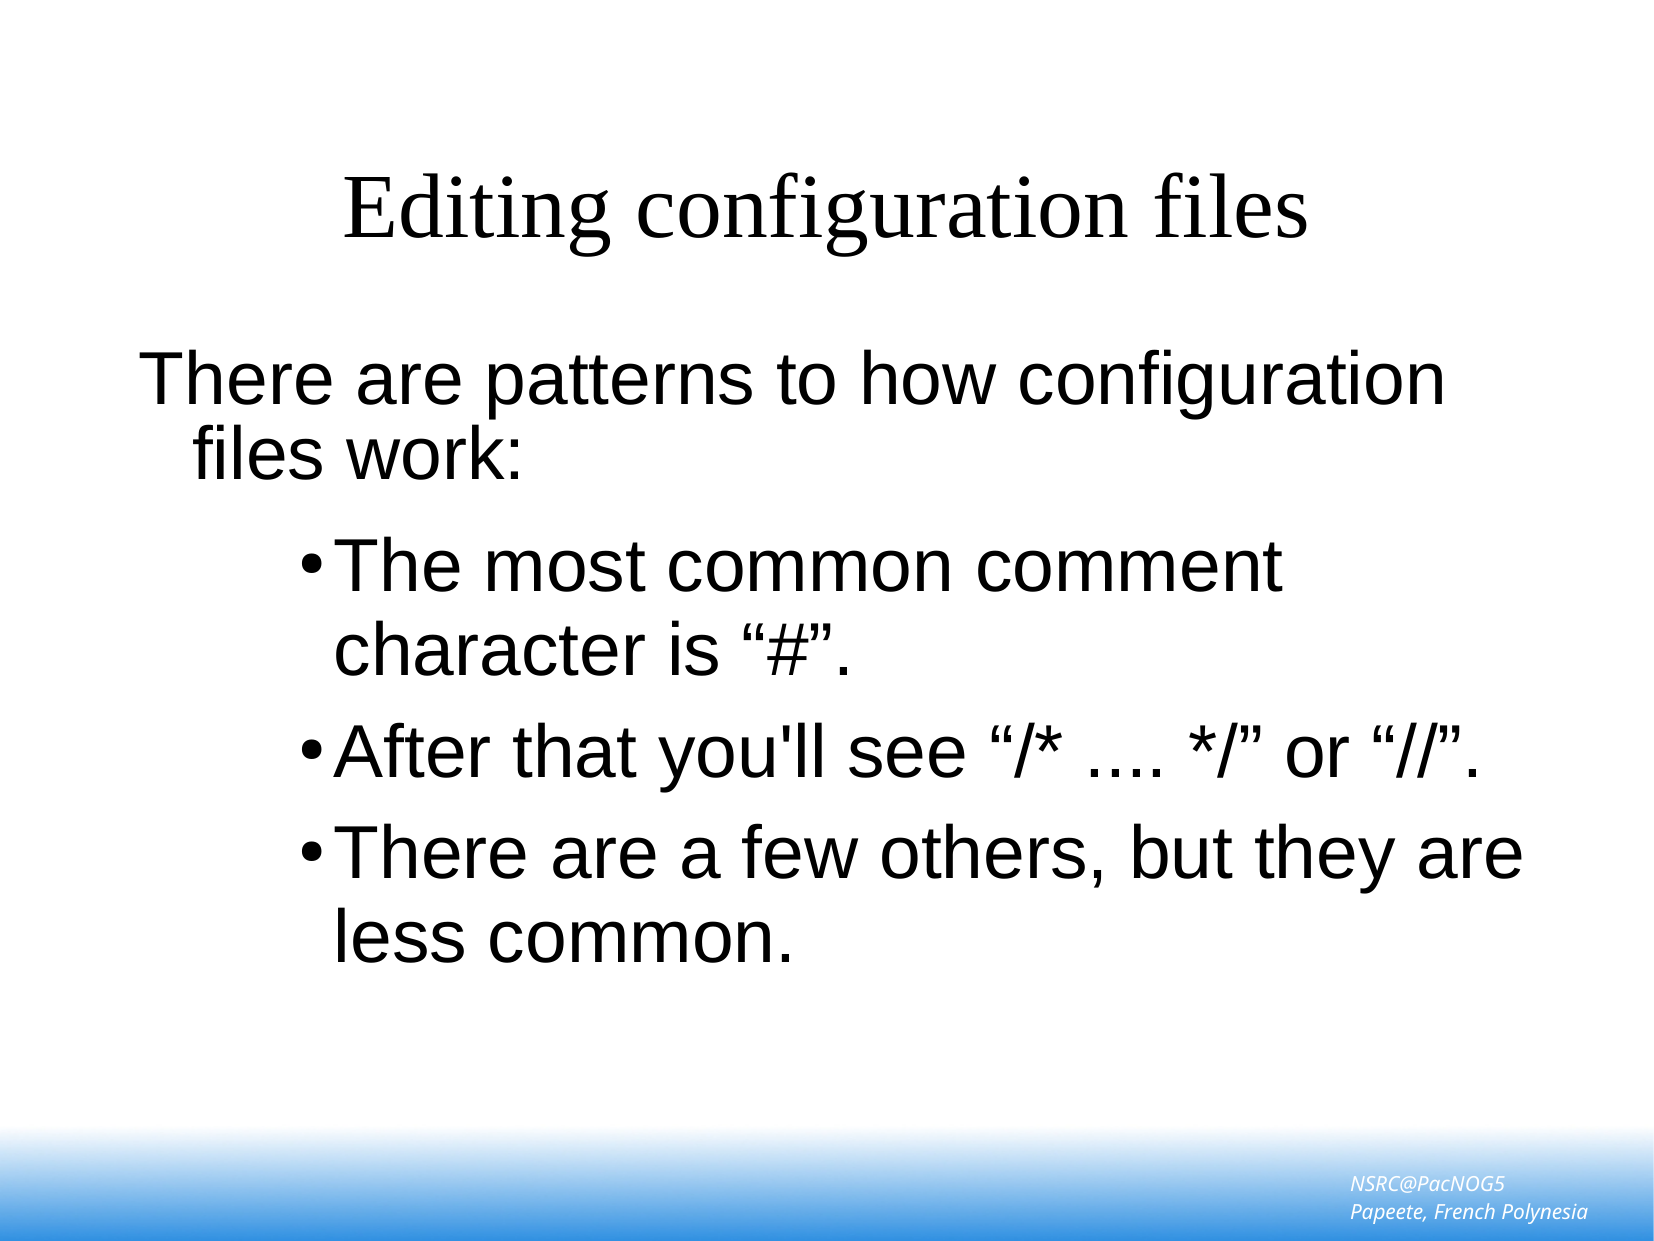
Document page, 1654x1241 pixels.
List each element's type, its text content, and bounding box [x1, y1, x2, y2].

picture [0, 1124, 1654, 1241]
title Editing configuration files [121, 102, 1534, 311]
list There are patterns to how configuration files work: The most common comment character is “#”. After that you'll see “/* .... */” or “//”. There are a few others, but they are less common. [121, 344, 1534, 1135]
